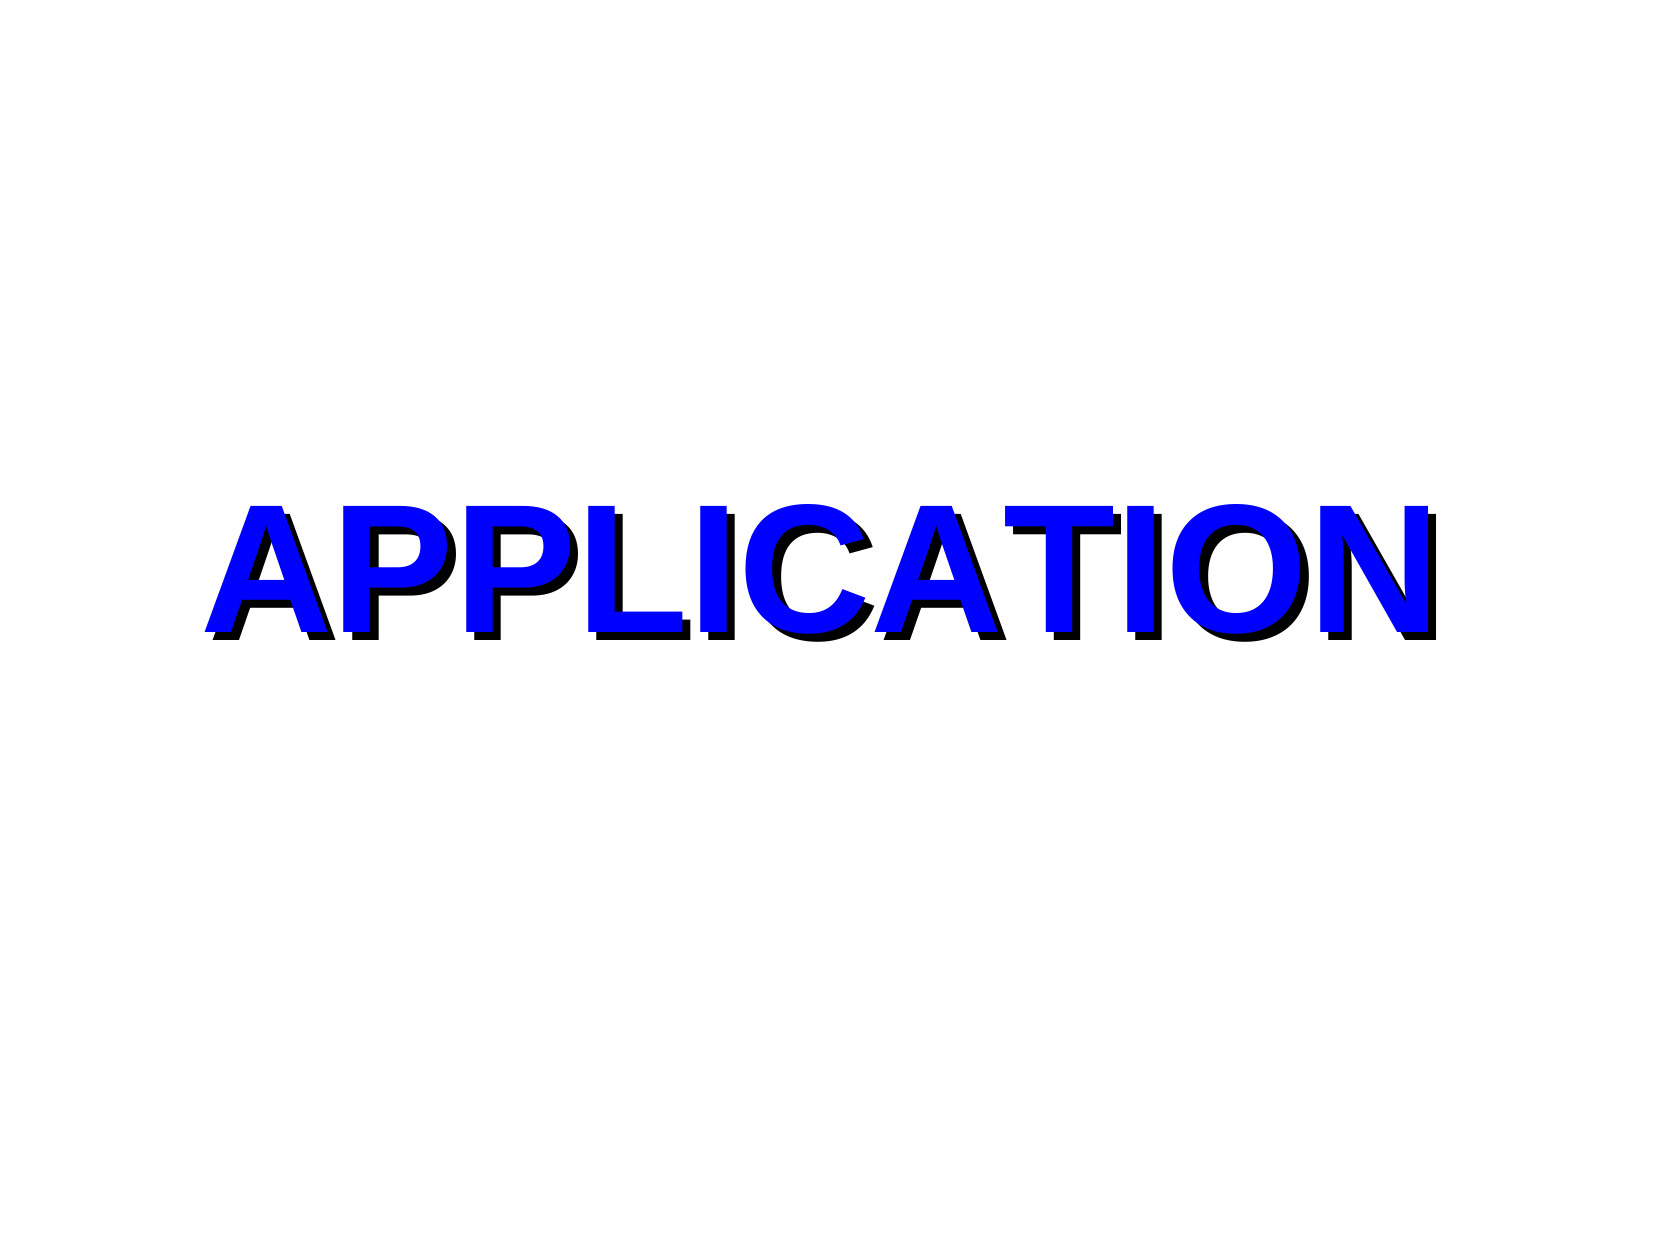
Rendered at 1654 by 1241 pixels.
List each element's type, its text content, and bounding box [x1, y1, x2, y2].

title APPLICATION [76, 466, 1565, 671]
